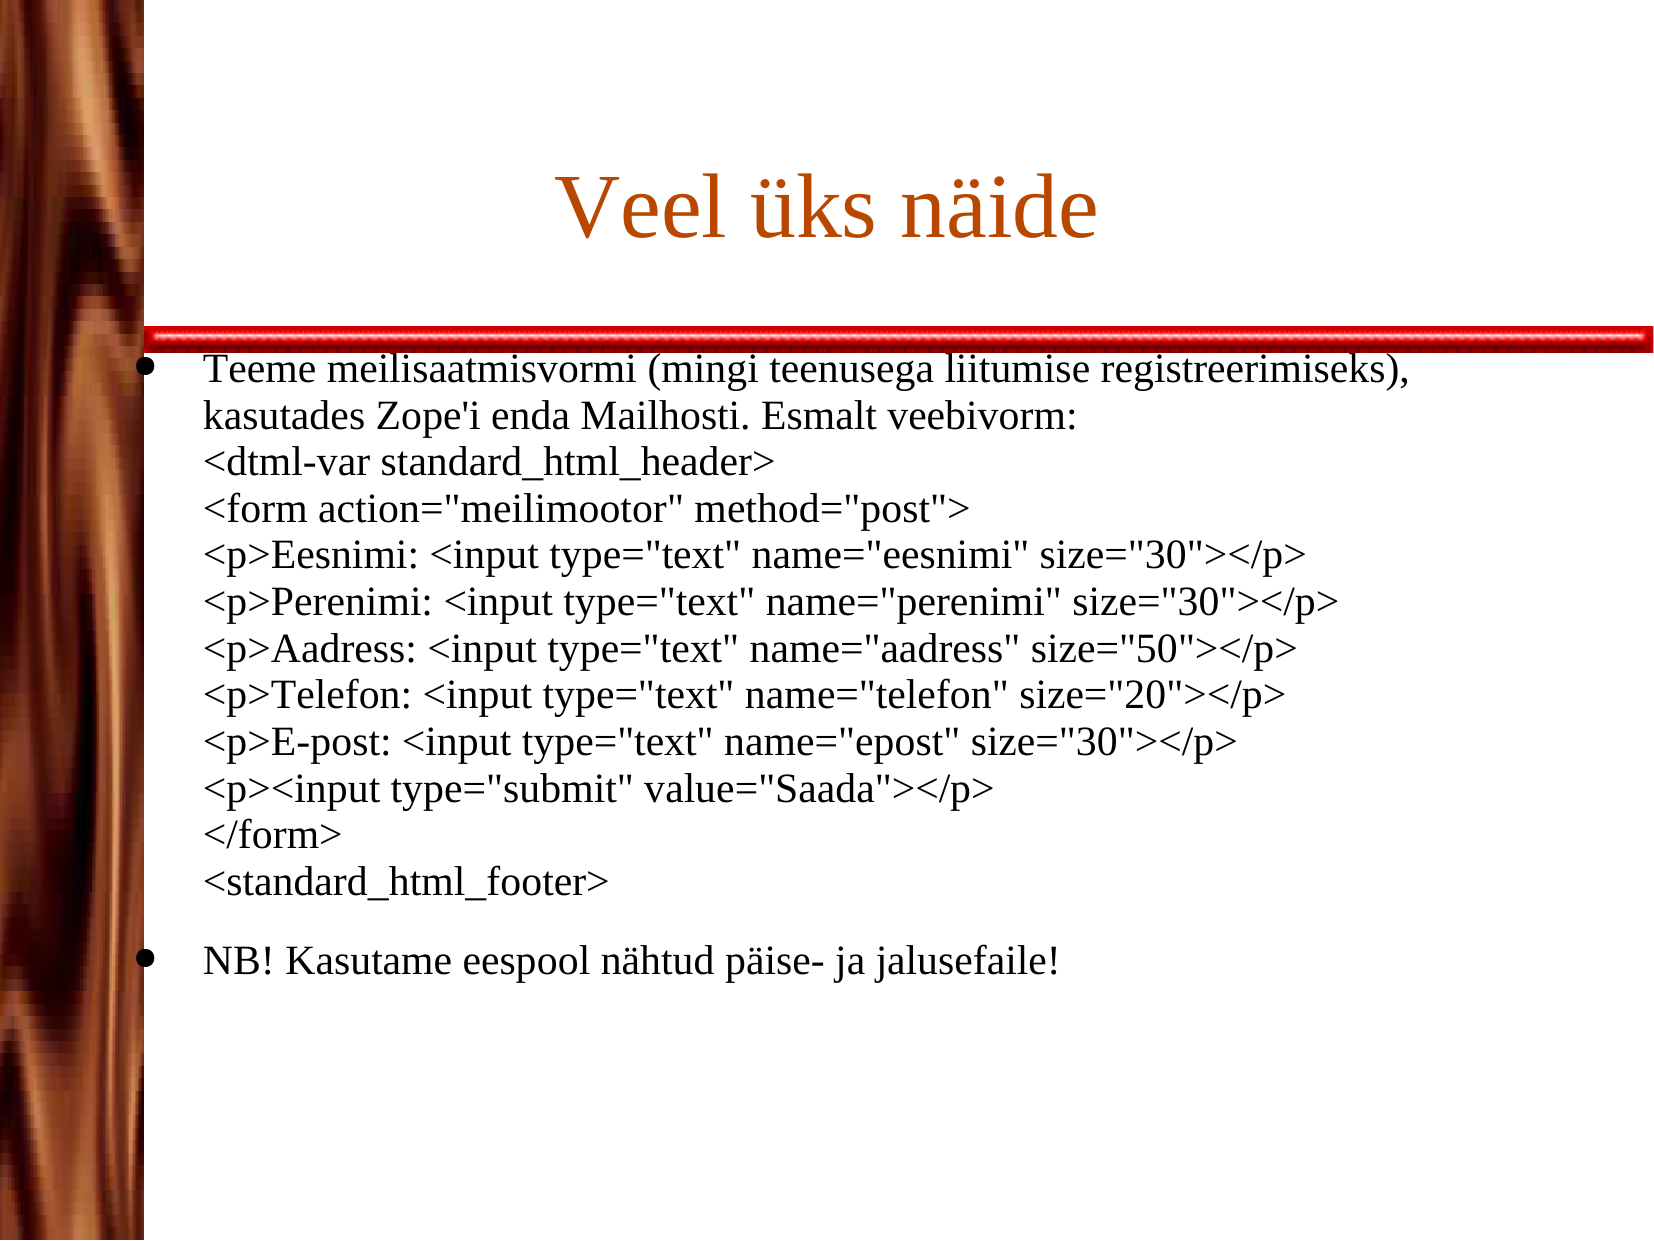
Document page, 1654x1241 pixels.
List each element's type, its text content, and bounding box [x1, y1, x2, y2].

picture [0, 0, 1654, 1240]
list Teeme meilisaatmisvormi (mingi teenusega liitumise registreerimiseks), kasutades Zope'i enda Mailhosti. Esmalt veebivorm: <dtml-var standard_html_header> <form action="meilimootor" method="post"> <p>Eesnimi: <input type="text" name="eesnimi" size="30"></p> <p>Perenimi: <input type="text" name="perenimi" size="30"></p> <p>Aadress: <input type="text" name="aadress" size="50"></p> <p>Telefon: <input type="text" name="telefon" size="20"></p> <p>E-post: <input type="text" name="epost" size="30"></p> <p><input type="submit" value="Saada"></p> </form> <standard_html_footer> NB! Kasutame eespool nähtud päise- ja jalusefaile! [121, 344, 1533, 1126]
title Veel üks näide [121, 100, 1533, 312]
